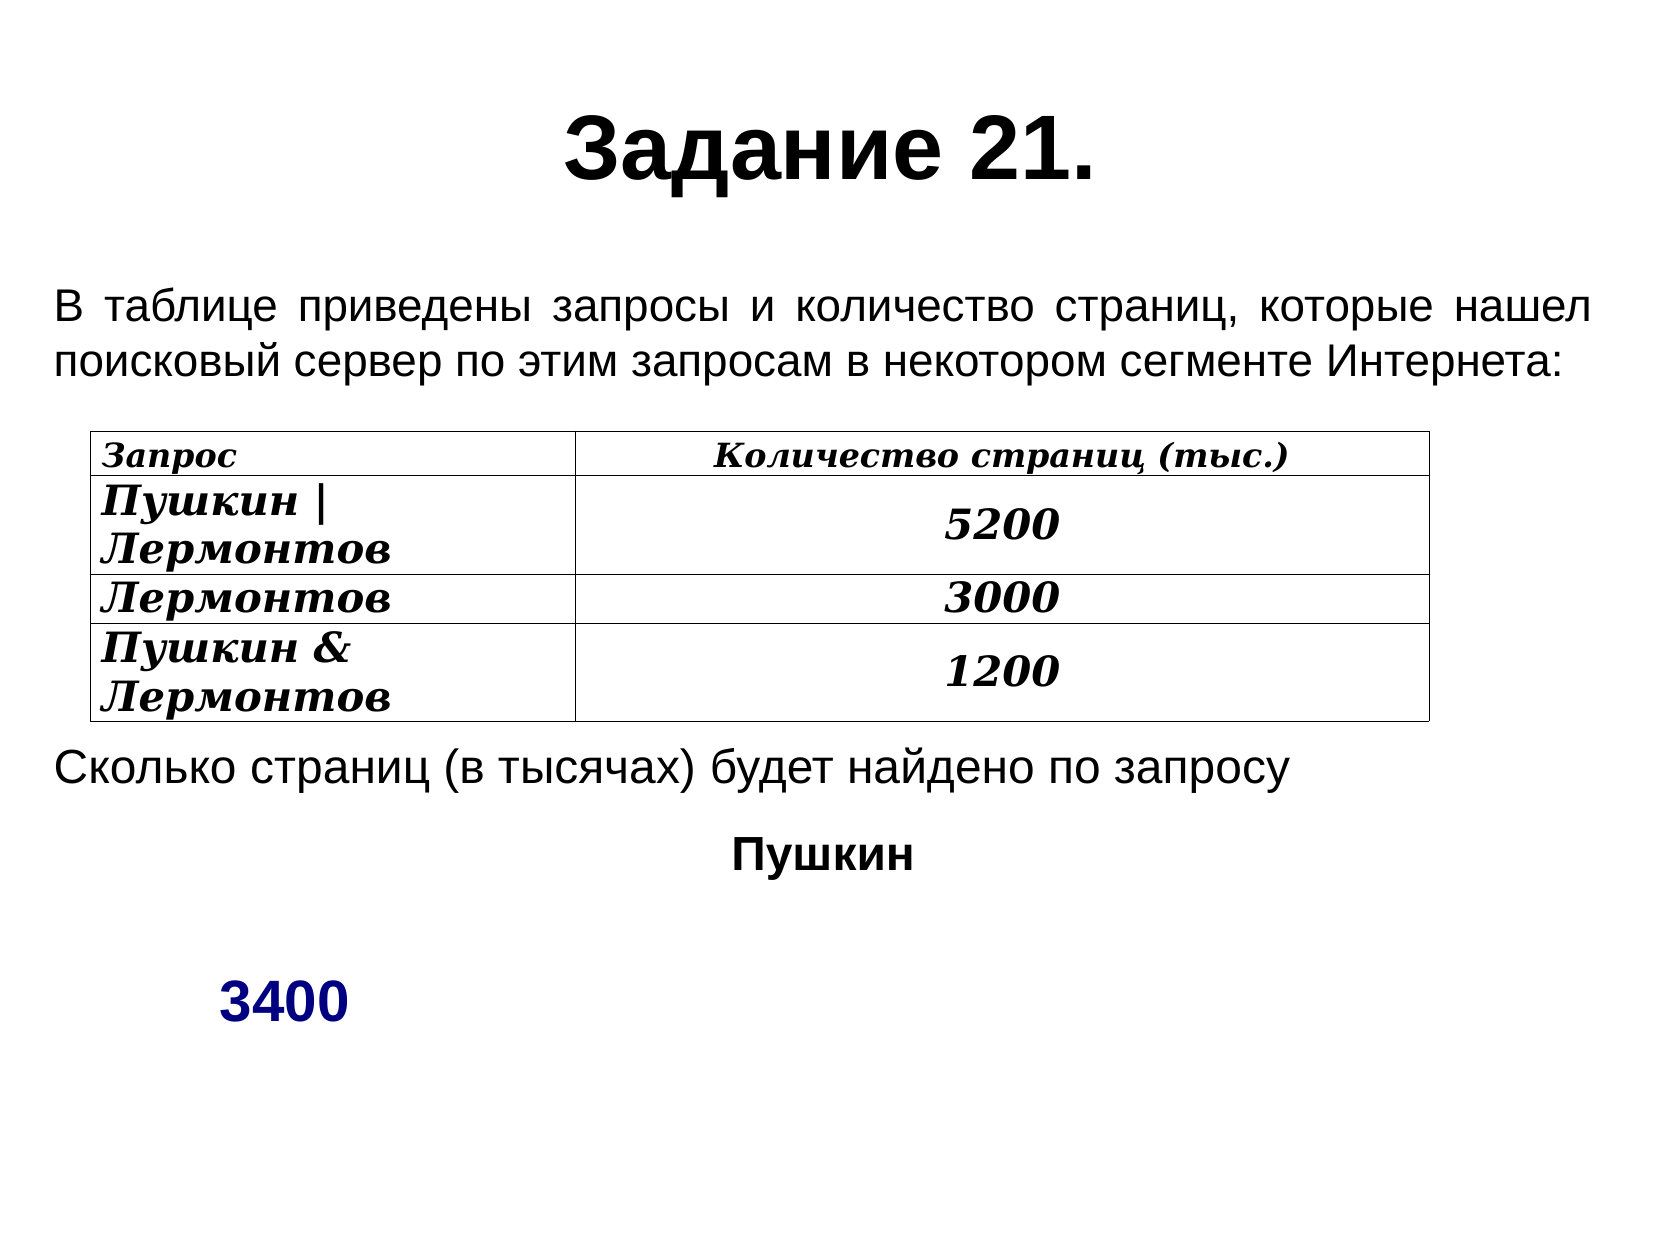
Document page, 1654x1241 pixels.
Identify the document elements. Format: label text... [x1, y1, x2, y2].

table_header Запрос [91, 432, 575, 475]
table_cell 3000 [576, 575, 1429, 623]
table_cell Пушкин & Лермонтов [91, 624, 575, 721]
table_cell 5200 [576, 476, 1429, 574]
table_cell Пушкин | Лермонтов [91, 476, 575, 574]
table_cell 1200 [576, 624, 1429, 721]
table_cell Лермонтов [91, 575, 575, 623]
title Задание 21. [82, 68, 1571, 268]
list В таблице приведены запросы и количество страниц, которые нашел поисковый сервер по этим запросам в некотором сегменте Интернета: Сколько страниц (в тысячах) будет найдено по запросу Пушкин 3400 [38, 268, 1609, 1194]
table_header Количество страниц (тыс.) [576, 432, 1429, 475]
